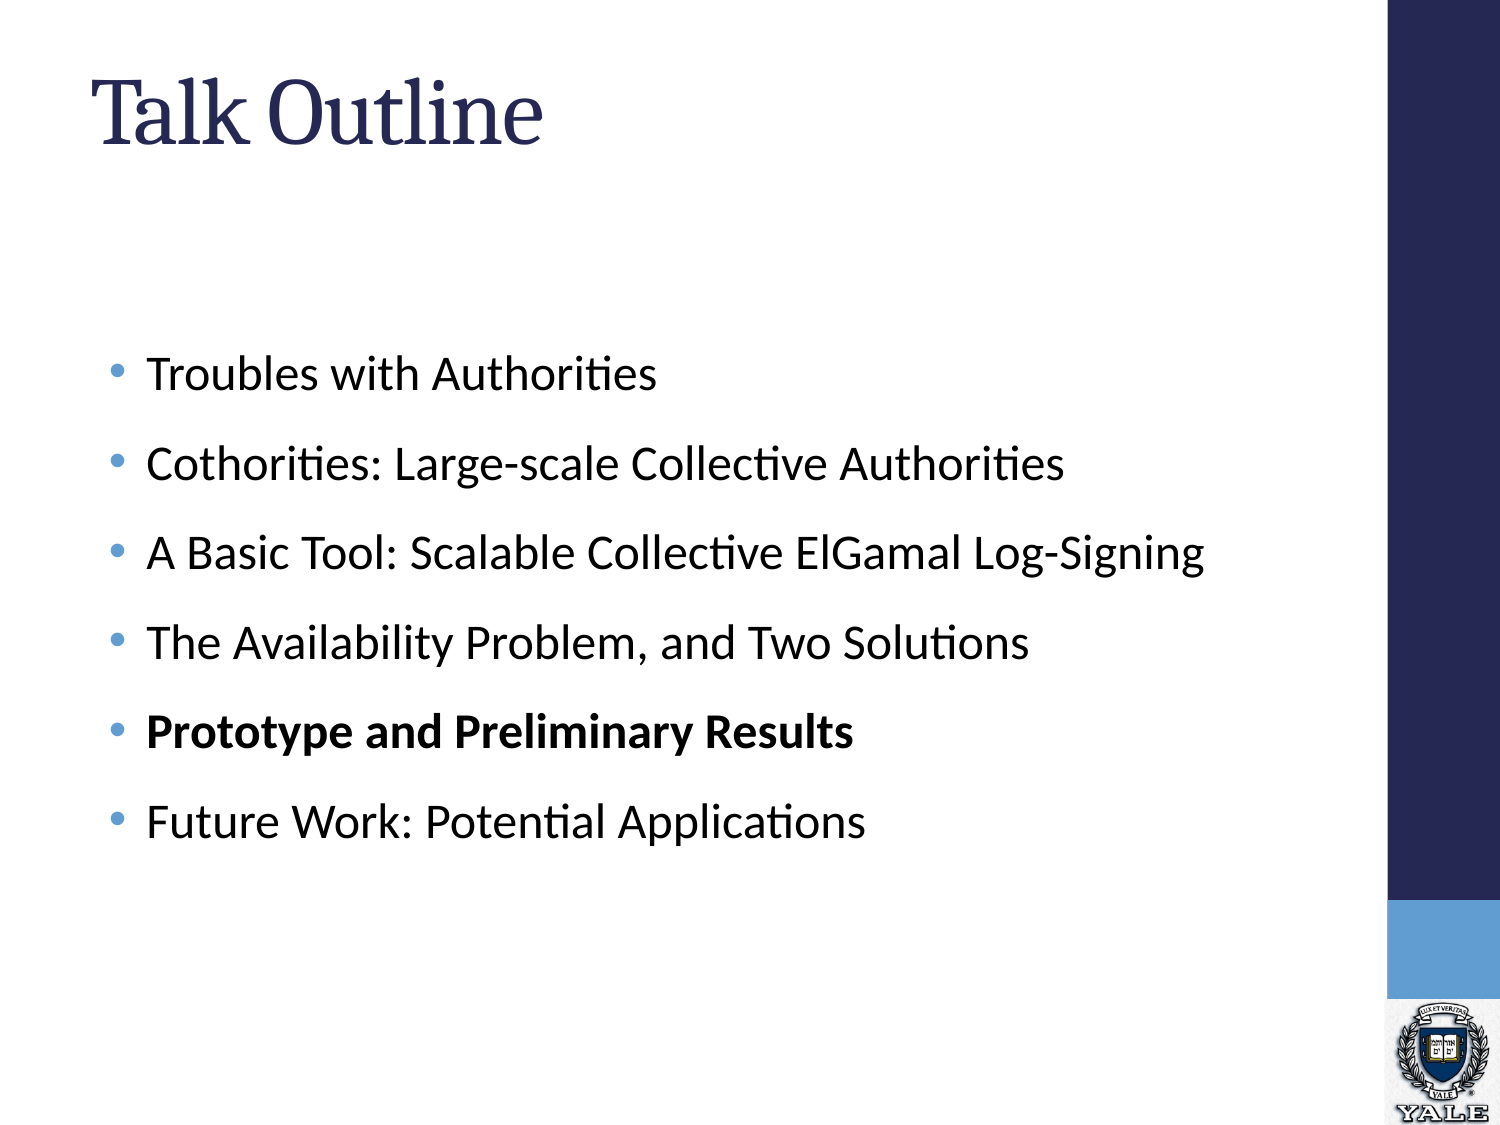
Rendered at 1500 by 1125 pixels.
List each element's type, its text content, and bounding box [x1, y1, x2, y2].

picture [1384, 999, 1500, 1125]
list Troubles with Authorities Cothorities: Large-scale Collective Authorities A Basic Tool: Scalable Collective ElGamal Log-Signing The Availability Problem, and Two Solutions Prototype and Preliminary Results Future Work: Potential Applications [75, 200, 1325, 1063]
title Talk Outline [75, 12, 1325, 200]
